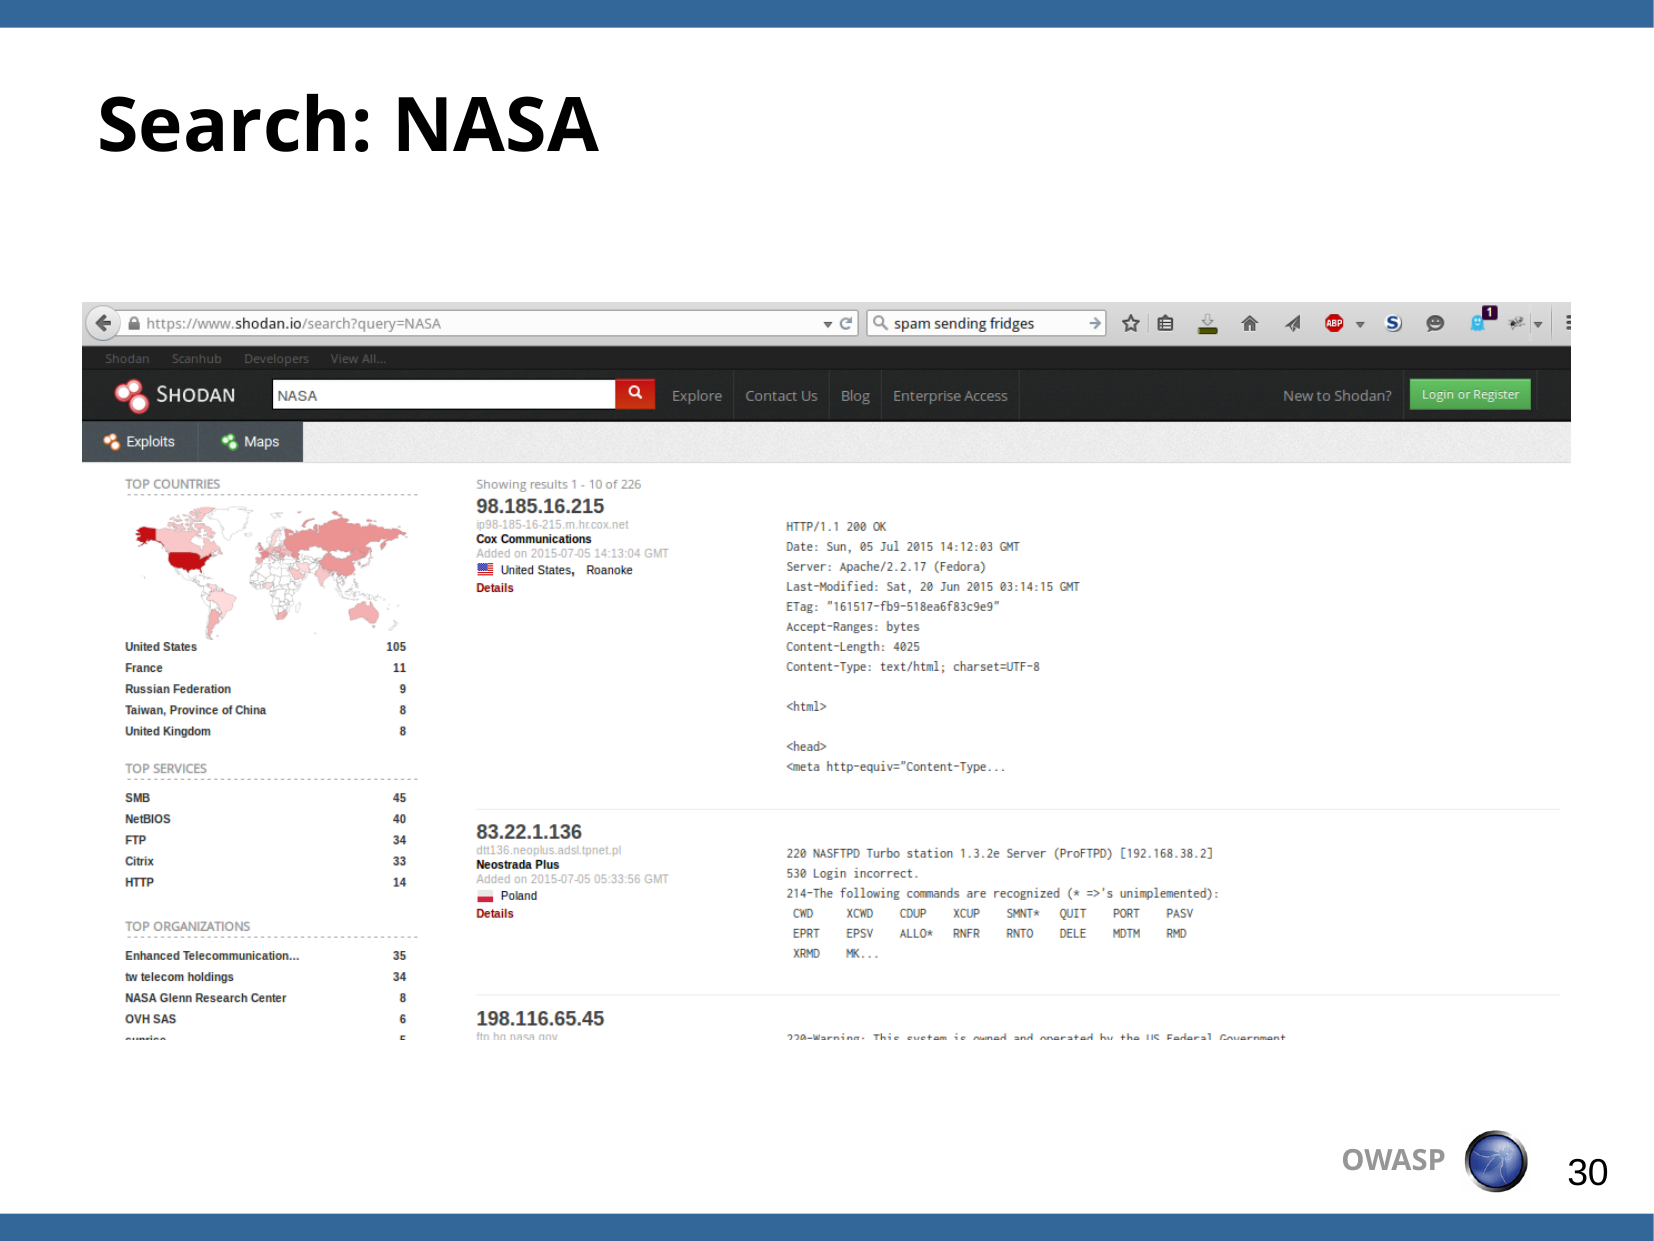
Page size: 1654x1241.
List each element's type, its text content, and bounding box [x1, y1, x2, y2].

picture [1460, 1129, 1530, 1193]
picture [82, 302, 1571, 1040]
title Search: NASA [82, 35, 1571, 207]
